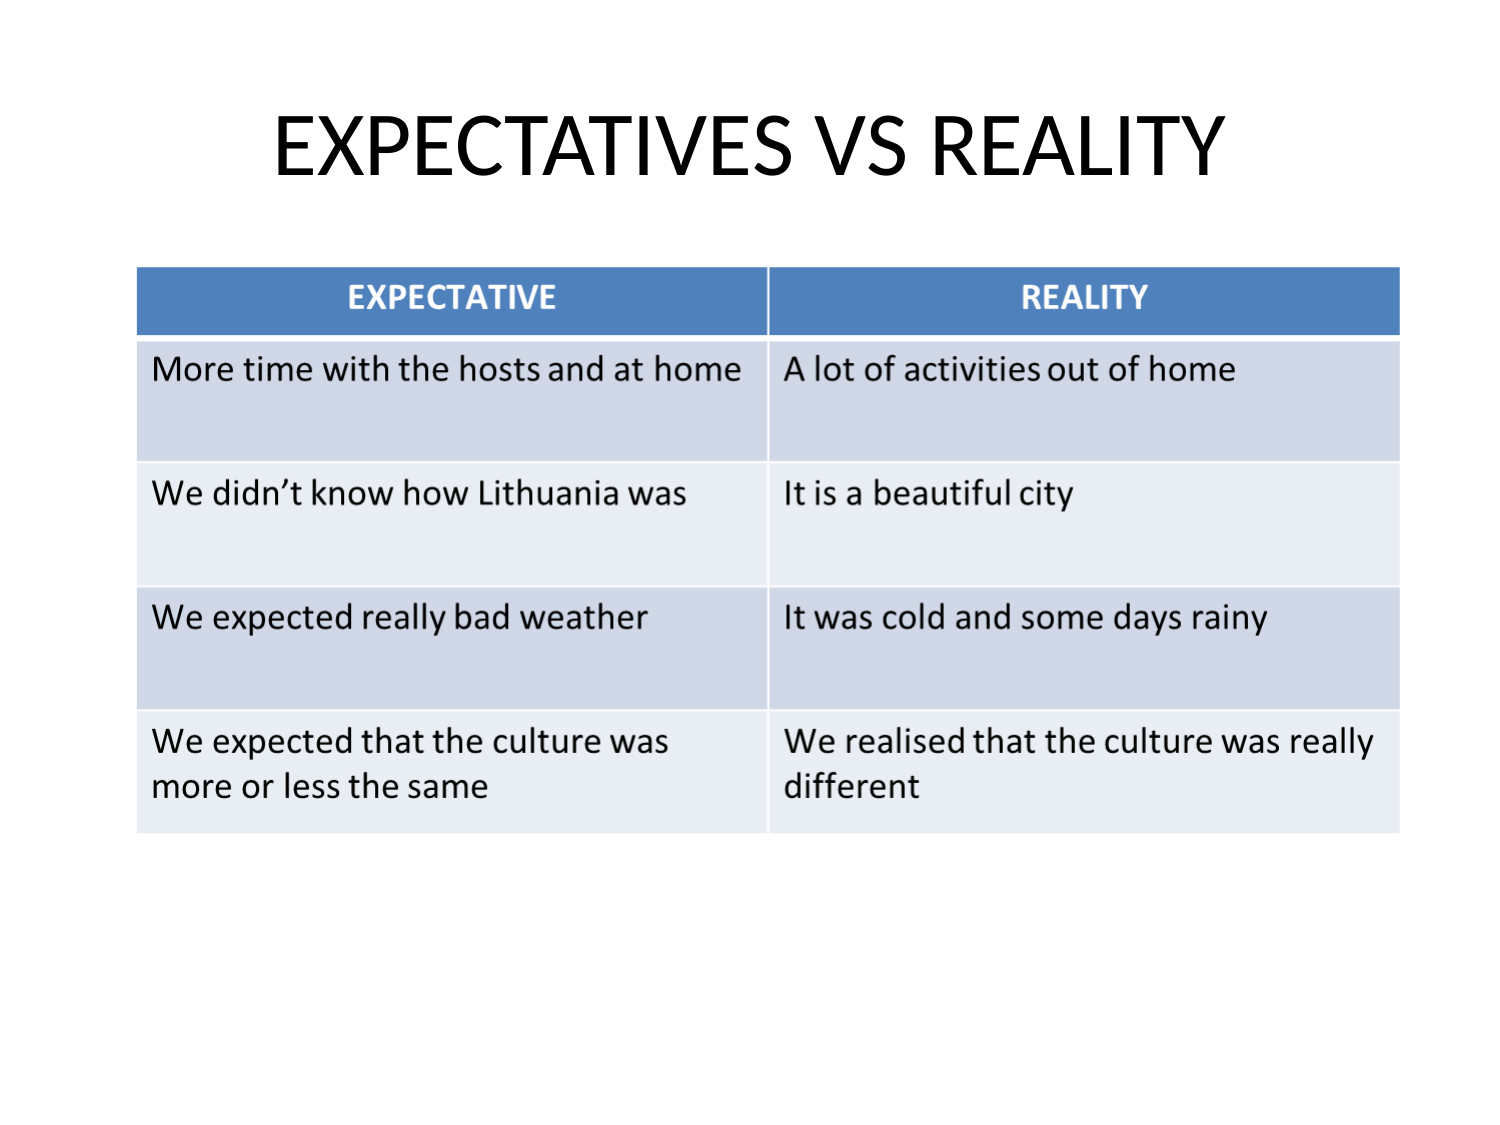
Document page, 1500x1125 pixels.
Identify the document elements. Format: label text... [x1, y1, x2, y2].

title EXPECTATIVES VS REALITY [75, 45, 1426, 233]
picture [135, 261, 1401, 836]
